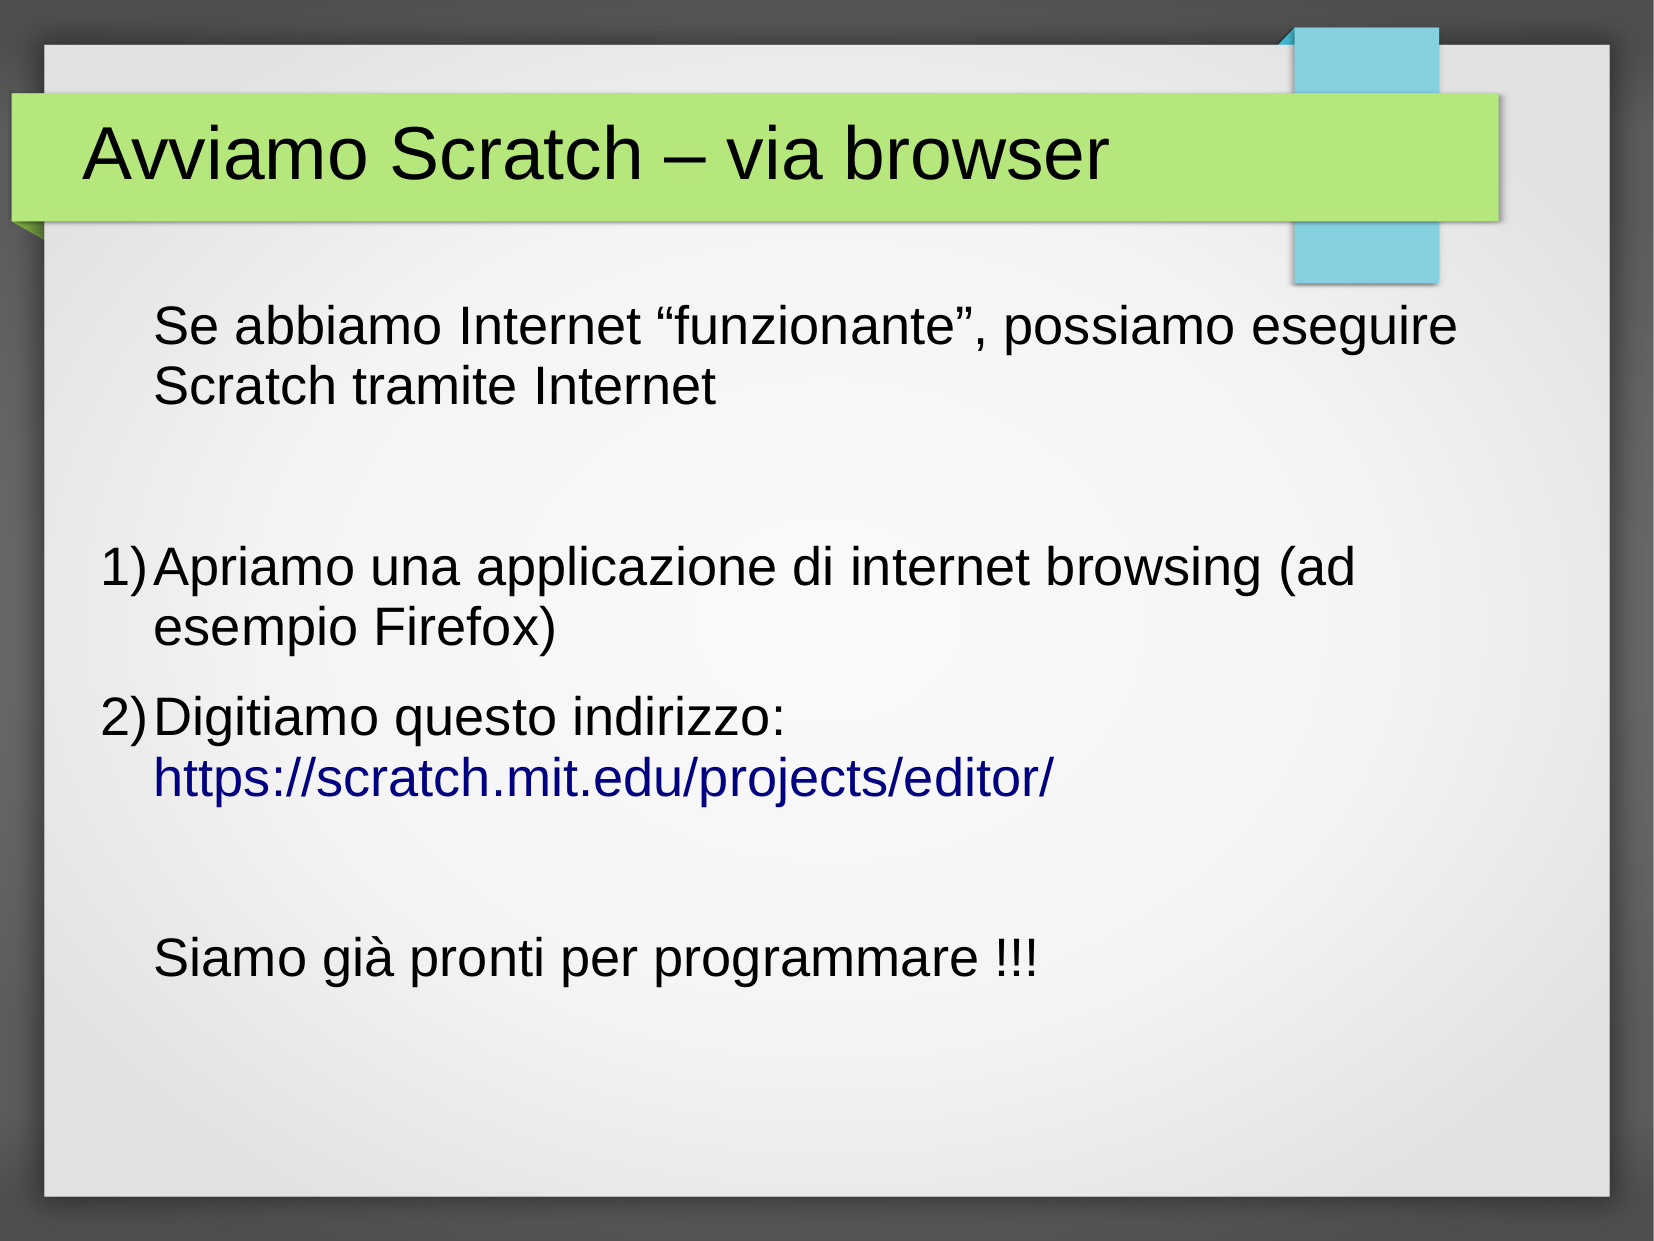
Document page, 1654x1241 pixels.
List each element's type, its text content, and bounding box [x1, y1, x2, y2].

picture [0, 0, 1654, 1241]
title Avviamo Scratch – via browser [82, 94, 1264, 213]
list Se abbiamo Internet “funzionante”, possiamo eseguire Scratch tramite Internet Apriamo una applicazione di internet browsing (ad esempio Firefox) Digitiamo questo indirizzo: https://scratch.mit.edu/projects/editor/ Siamo già pronti per programmare !!! [82, 295, 1571, 1015]
